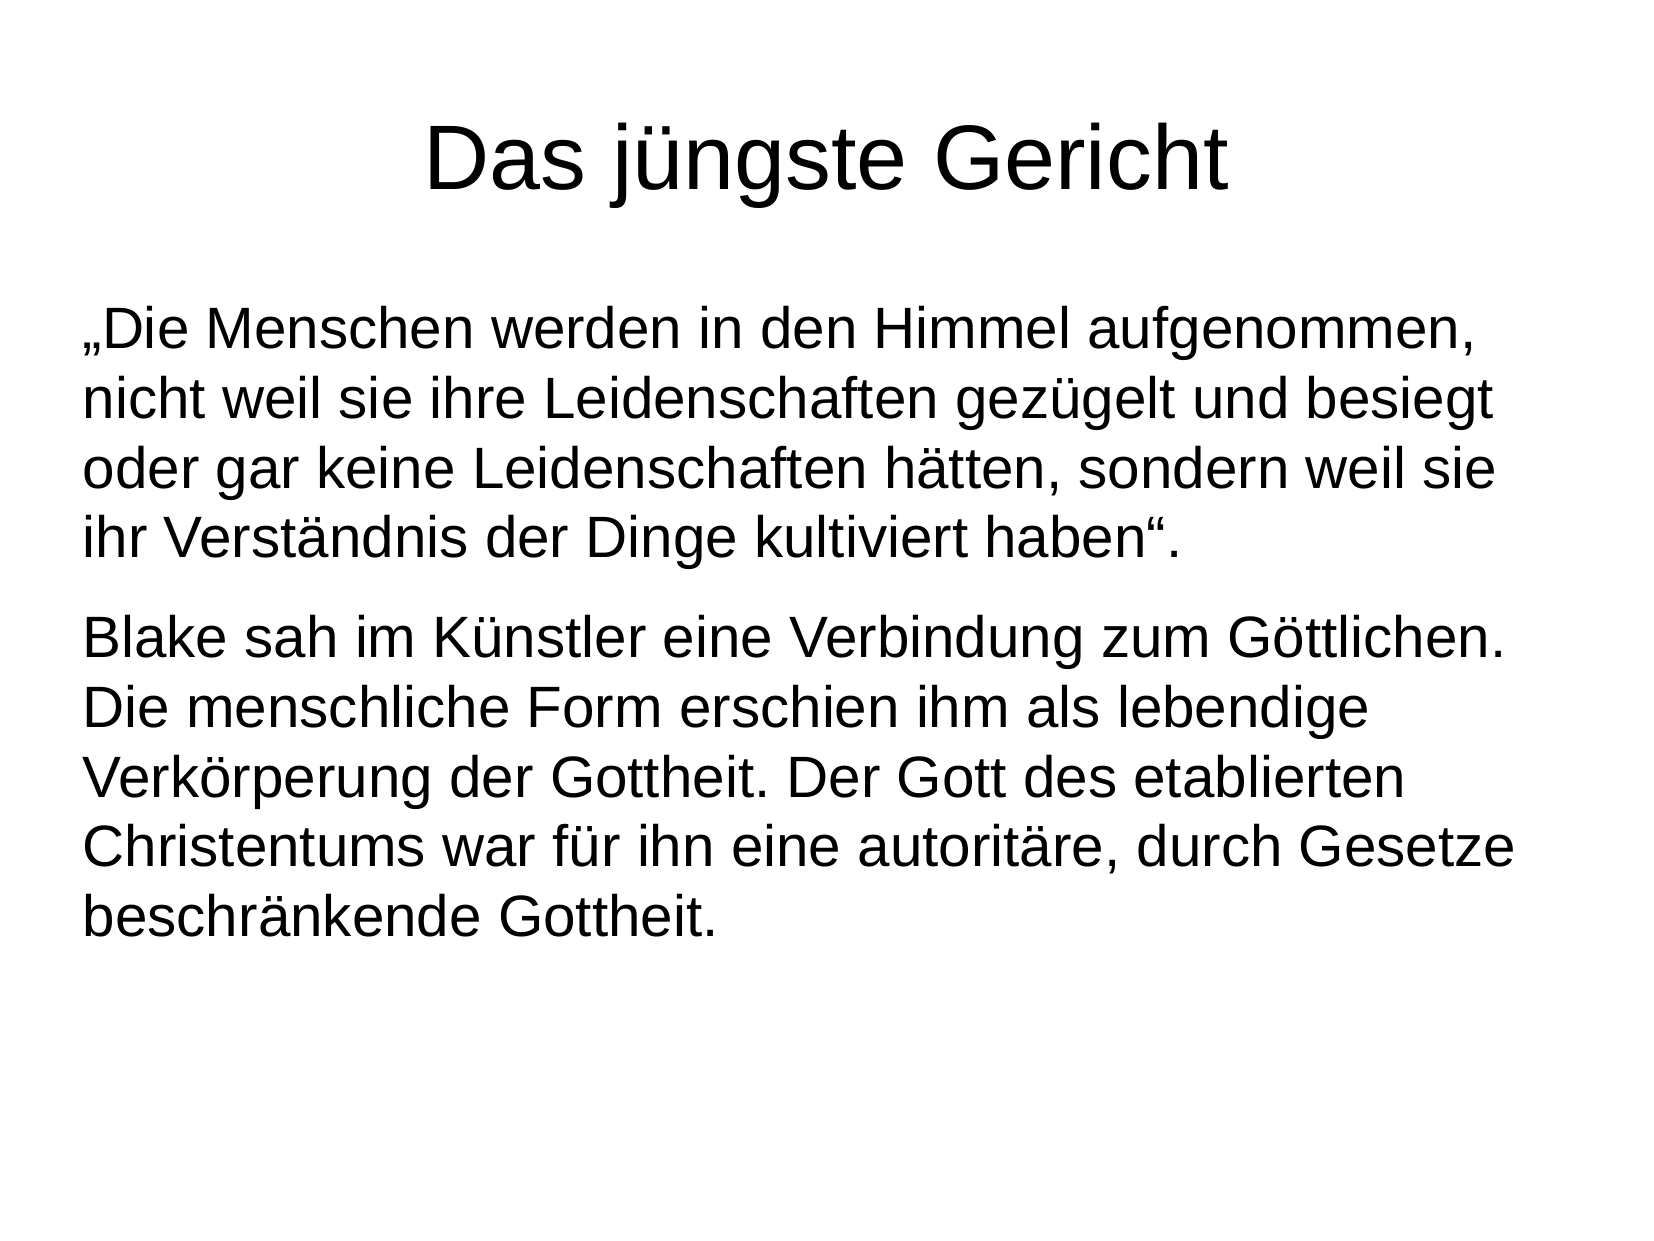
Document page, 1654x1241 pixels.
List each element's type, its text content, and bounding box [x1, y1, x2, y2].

list „Die Menschen werden in den Himmel aufgenommen, nicht weil sie ihre Leidenschaften gezügelt und besiegt oder gar keine Leidenschaften hätten, sondern weil sie ihr Verständnis der Dinge kultiviert haben“. Blake sah im Künstler eine Verbindung zum Göttlichen. Die menschliche Form erschien ihm als lebendige Verkörperung der Gottheit. Der Gott des etablierten Christentums war für ihn eine autoritäre, durch Gesetze beschränkende Gottheit. [82, 290, 1571, 1010]
title Das jüngste Gericht [82, 49, 1571, 257]
